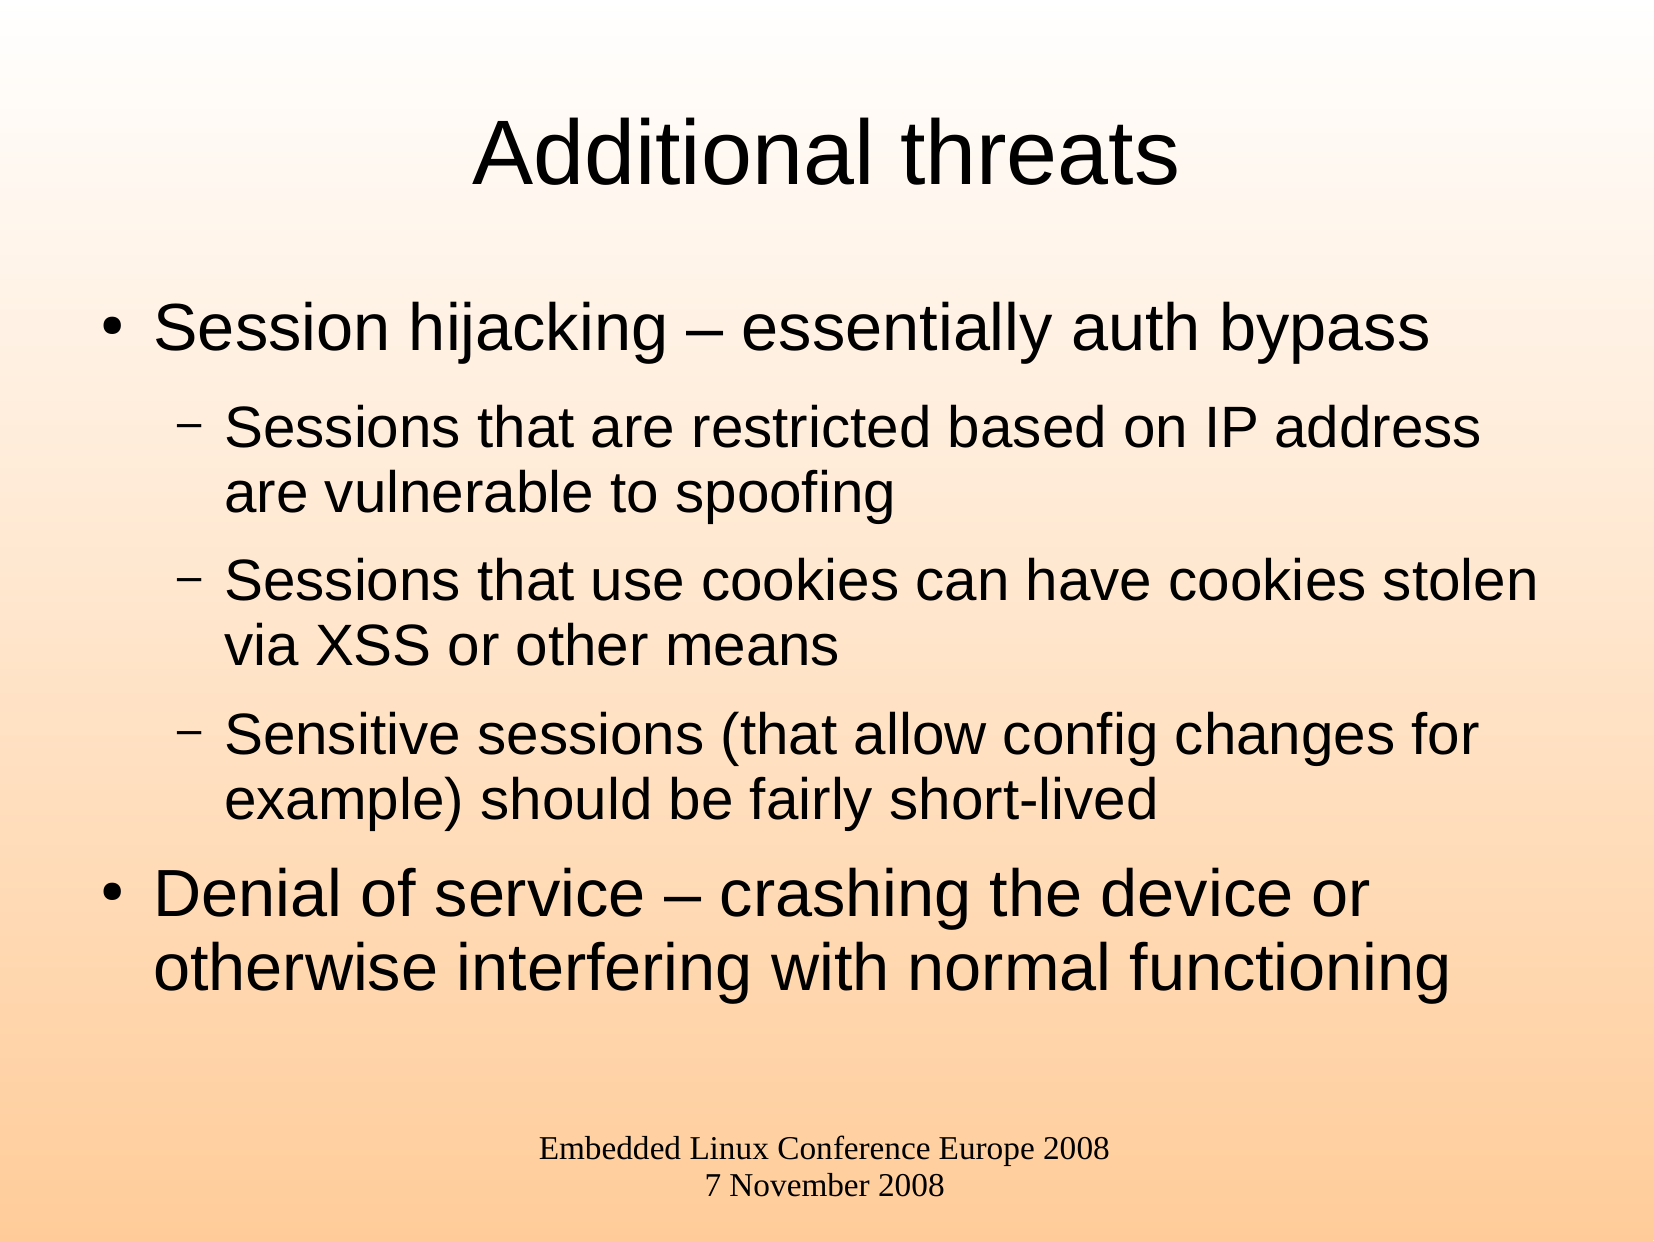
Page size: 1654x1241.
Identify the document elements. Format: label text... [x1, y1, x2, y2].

title Additional threats [82, 49, 1571, 257]
list Session hijacking – essentially auth bypass Sessions that are restricted based on IP address are vulnerable to spoofing Sessions that use cookies can have cookies stolen via XSS or other means Sensitive sessions (that allow config changes for example) should be fairly short-lived Denial of service – crashing the device or otherwise interfering with normal functioning [82, 290, 1571, 1109]
